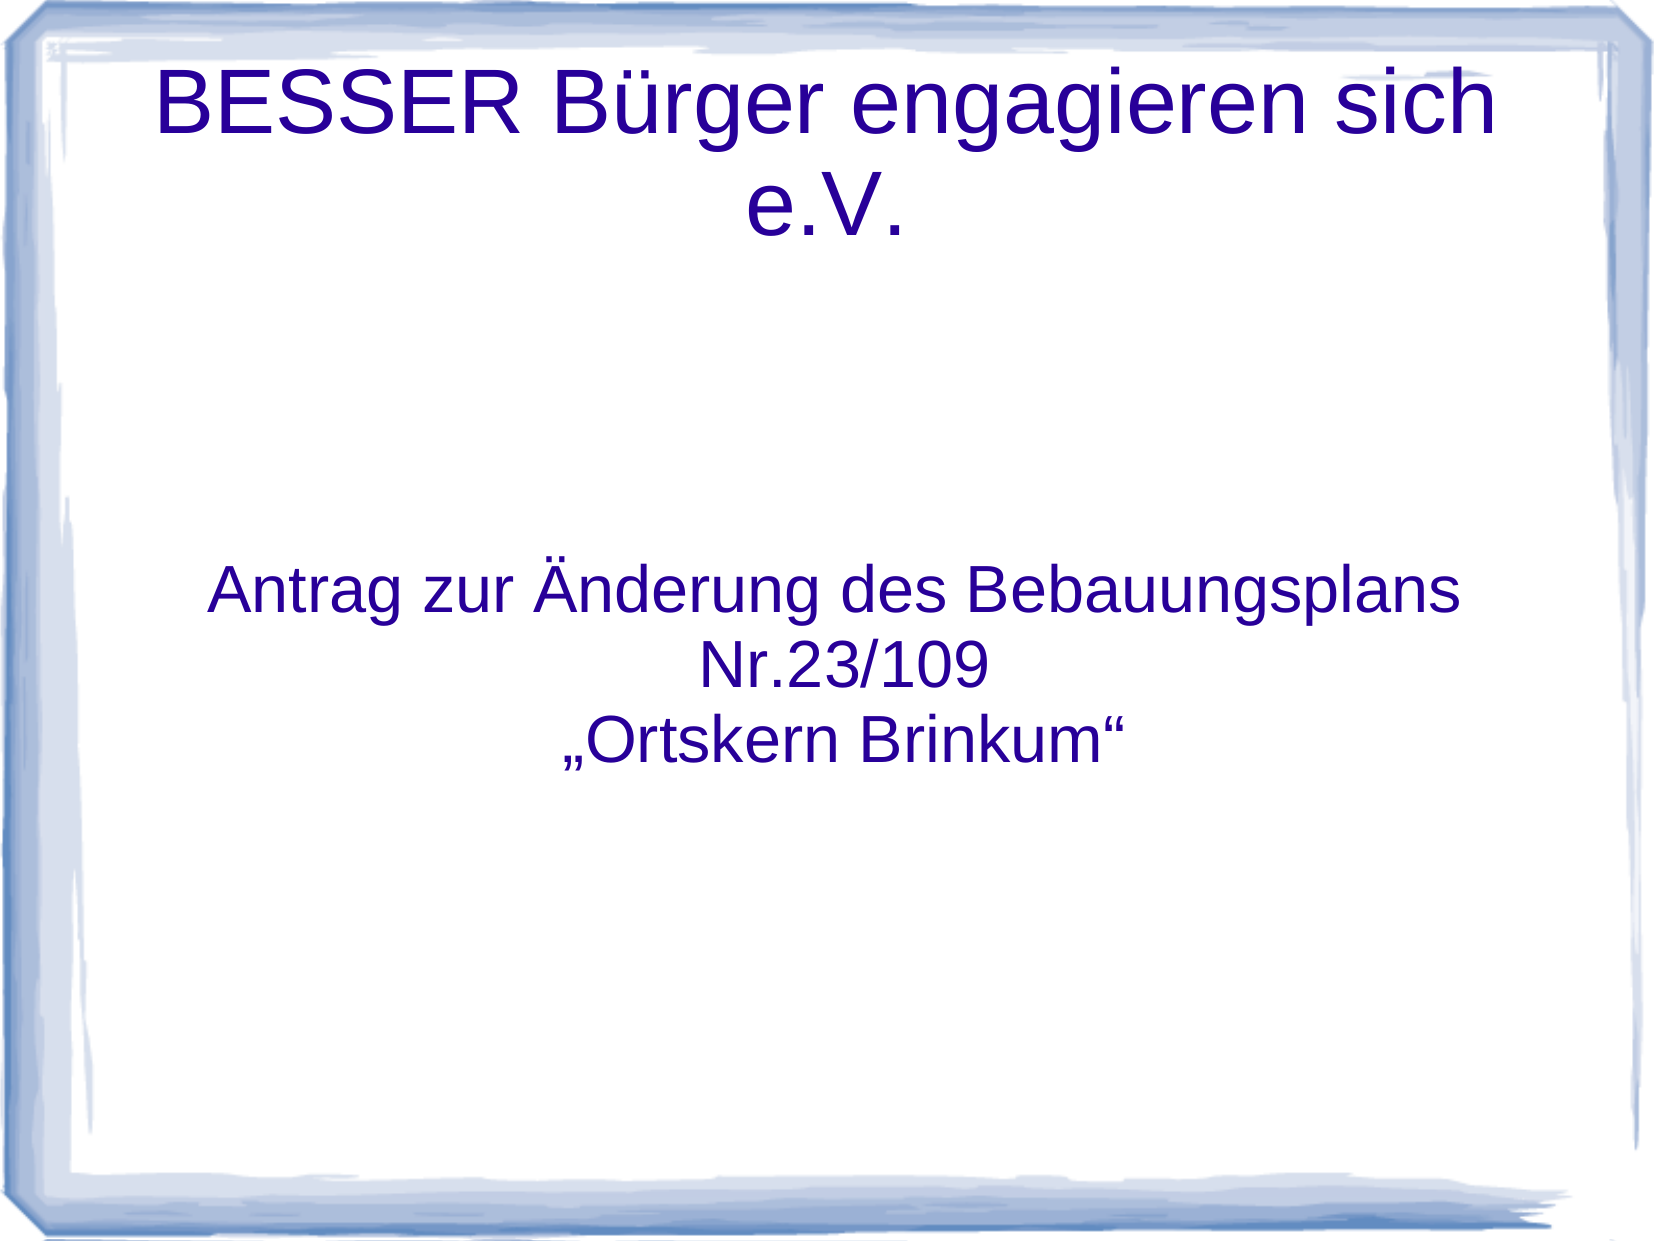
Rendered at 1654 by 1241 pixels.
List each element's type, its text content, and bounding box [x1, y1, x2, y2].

picture [0, 0, 1654, 1241]
subtitle Antrag zur Änderung des Bebauungsplans Nr.23/109 „Ortskern Brinkum“ [118, 324, 1571, 1004]
title BESSER Bürger engagieren sich e.V. [82, 49, 1571, 257]
